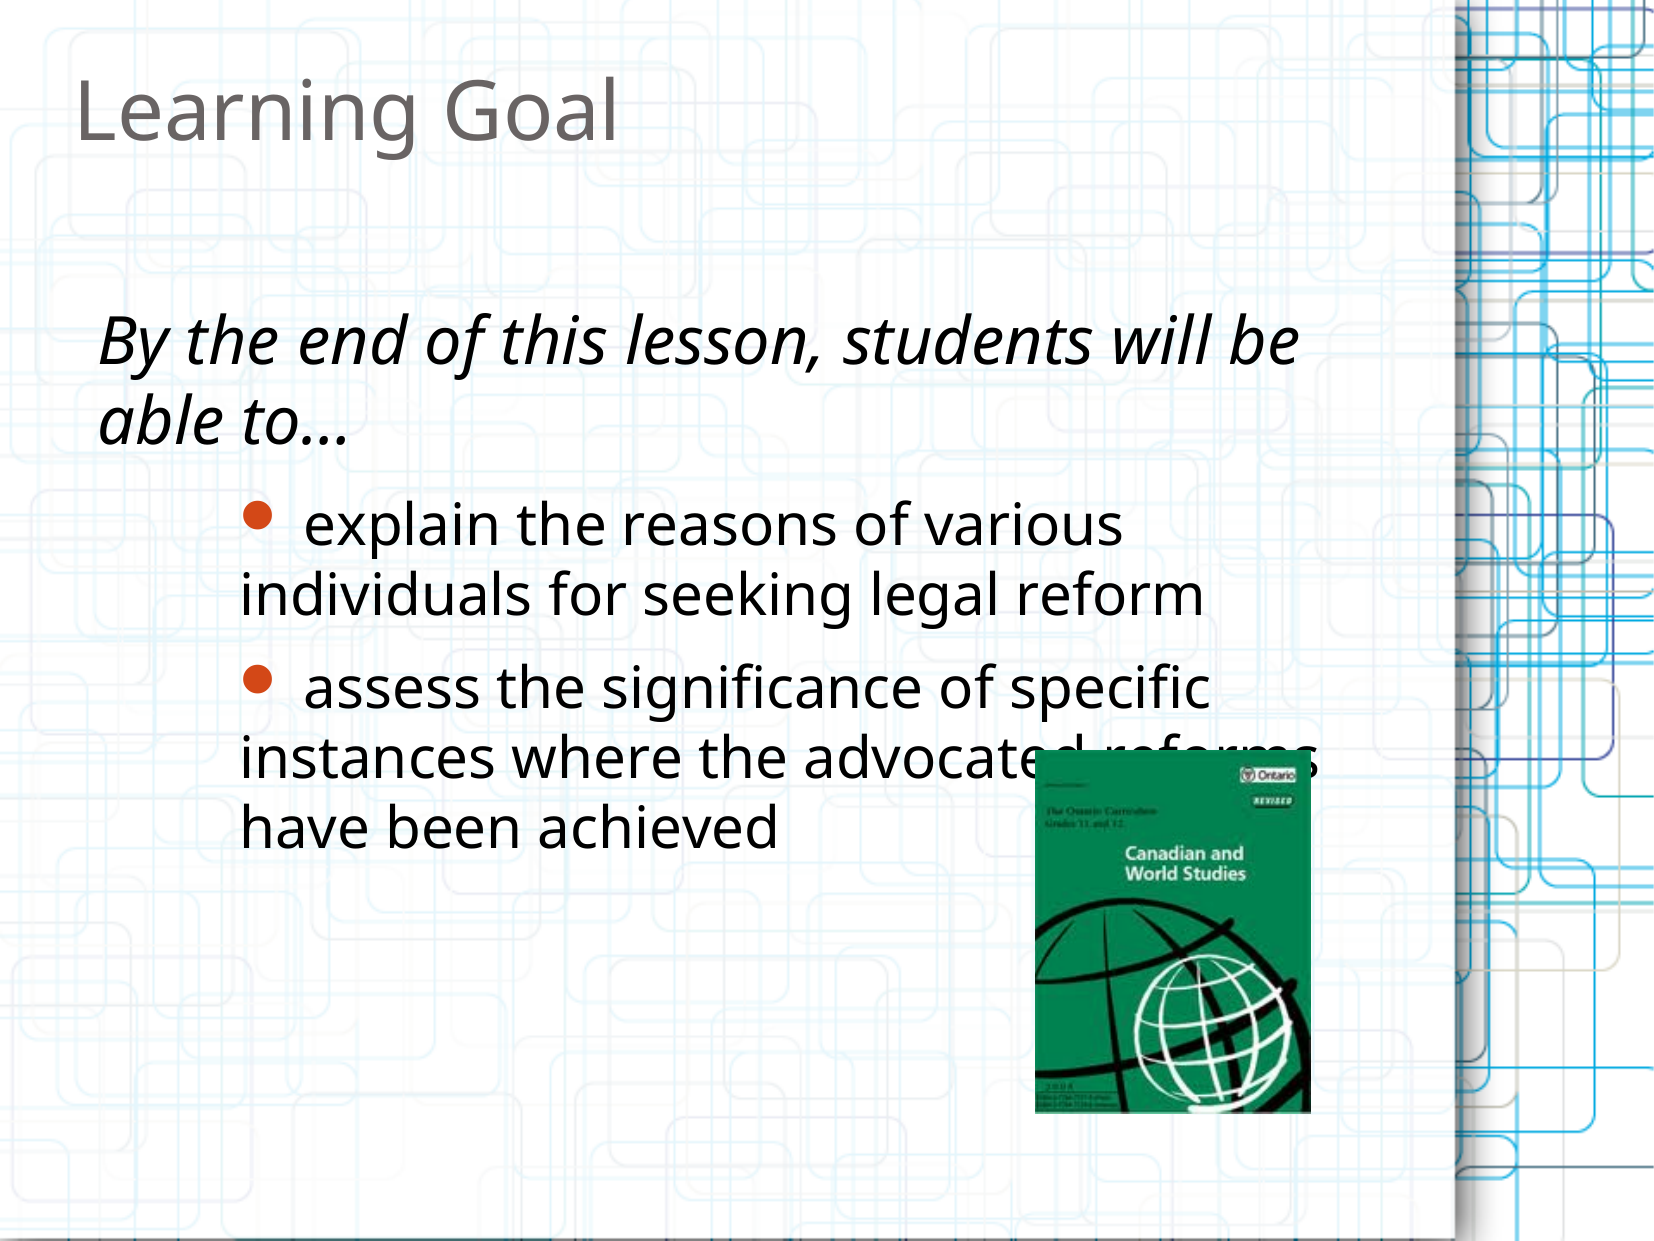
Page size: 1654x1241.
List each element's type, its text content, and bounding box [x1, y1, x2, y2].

picture [1035, 750, 1311, 1114]
title Learning Goal [58, 49, 1418, 257]
list By the end of this lesson, students will be able to… explain the reasons of various individuals for seeking legal reform assess the significance of specific instances where the advocated reforms have been achieved [82, 290, 1418, 1109]
